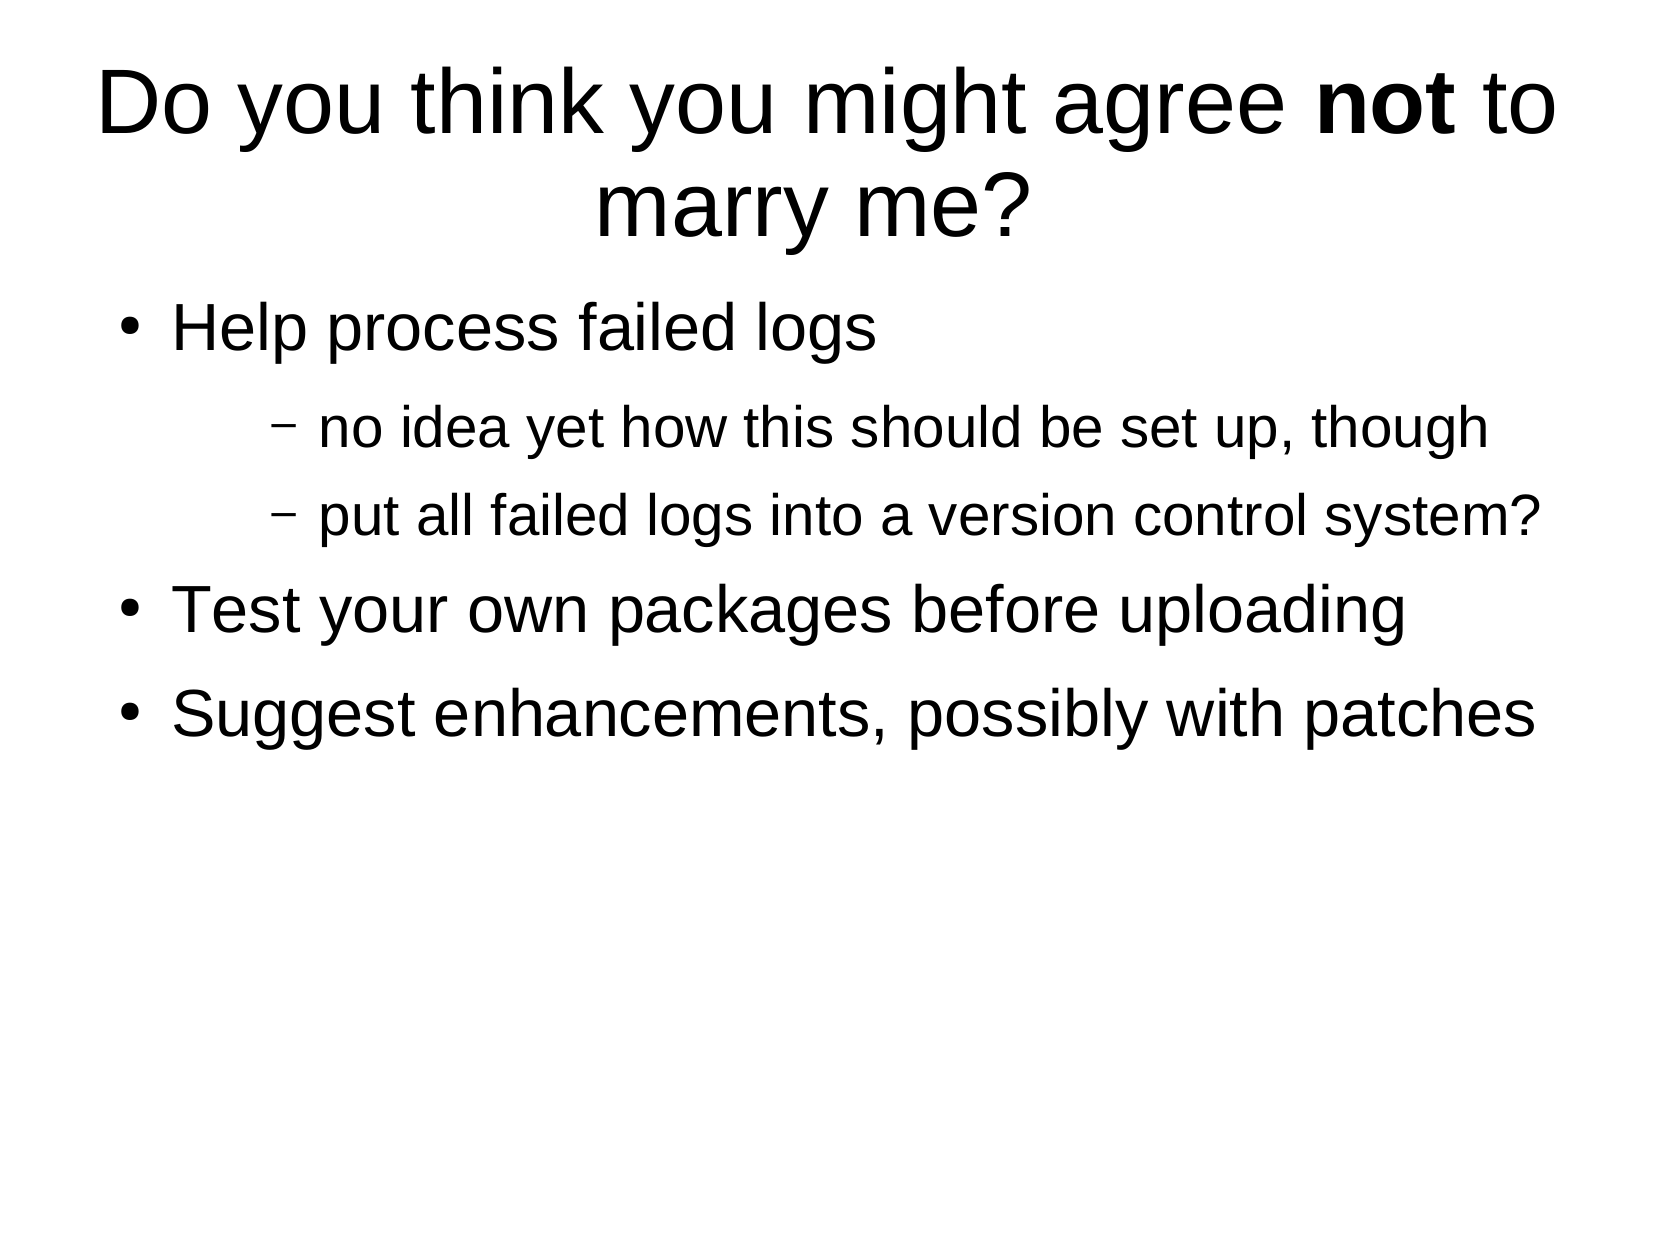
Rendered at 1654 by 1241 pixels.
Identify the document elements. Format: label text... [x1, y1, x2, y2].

list Help process failed logs no idea yet how this should be set up, though put all failed logs into a version control system? Test your own packages before uploading Suggest enhancements, possibly with patches [82, 290, 1571, 1109]
title Do you think you might agree not to marry me? [29, 49, 1625, 257]
